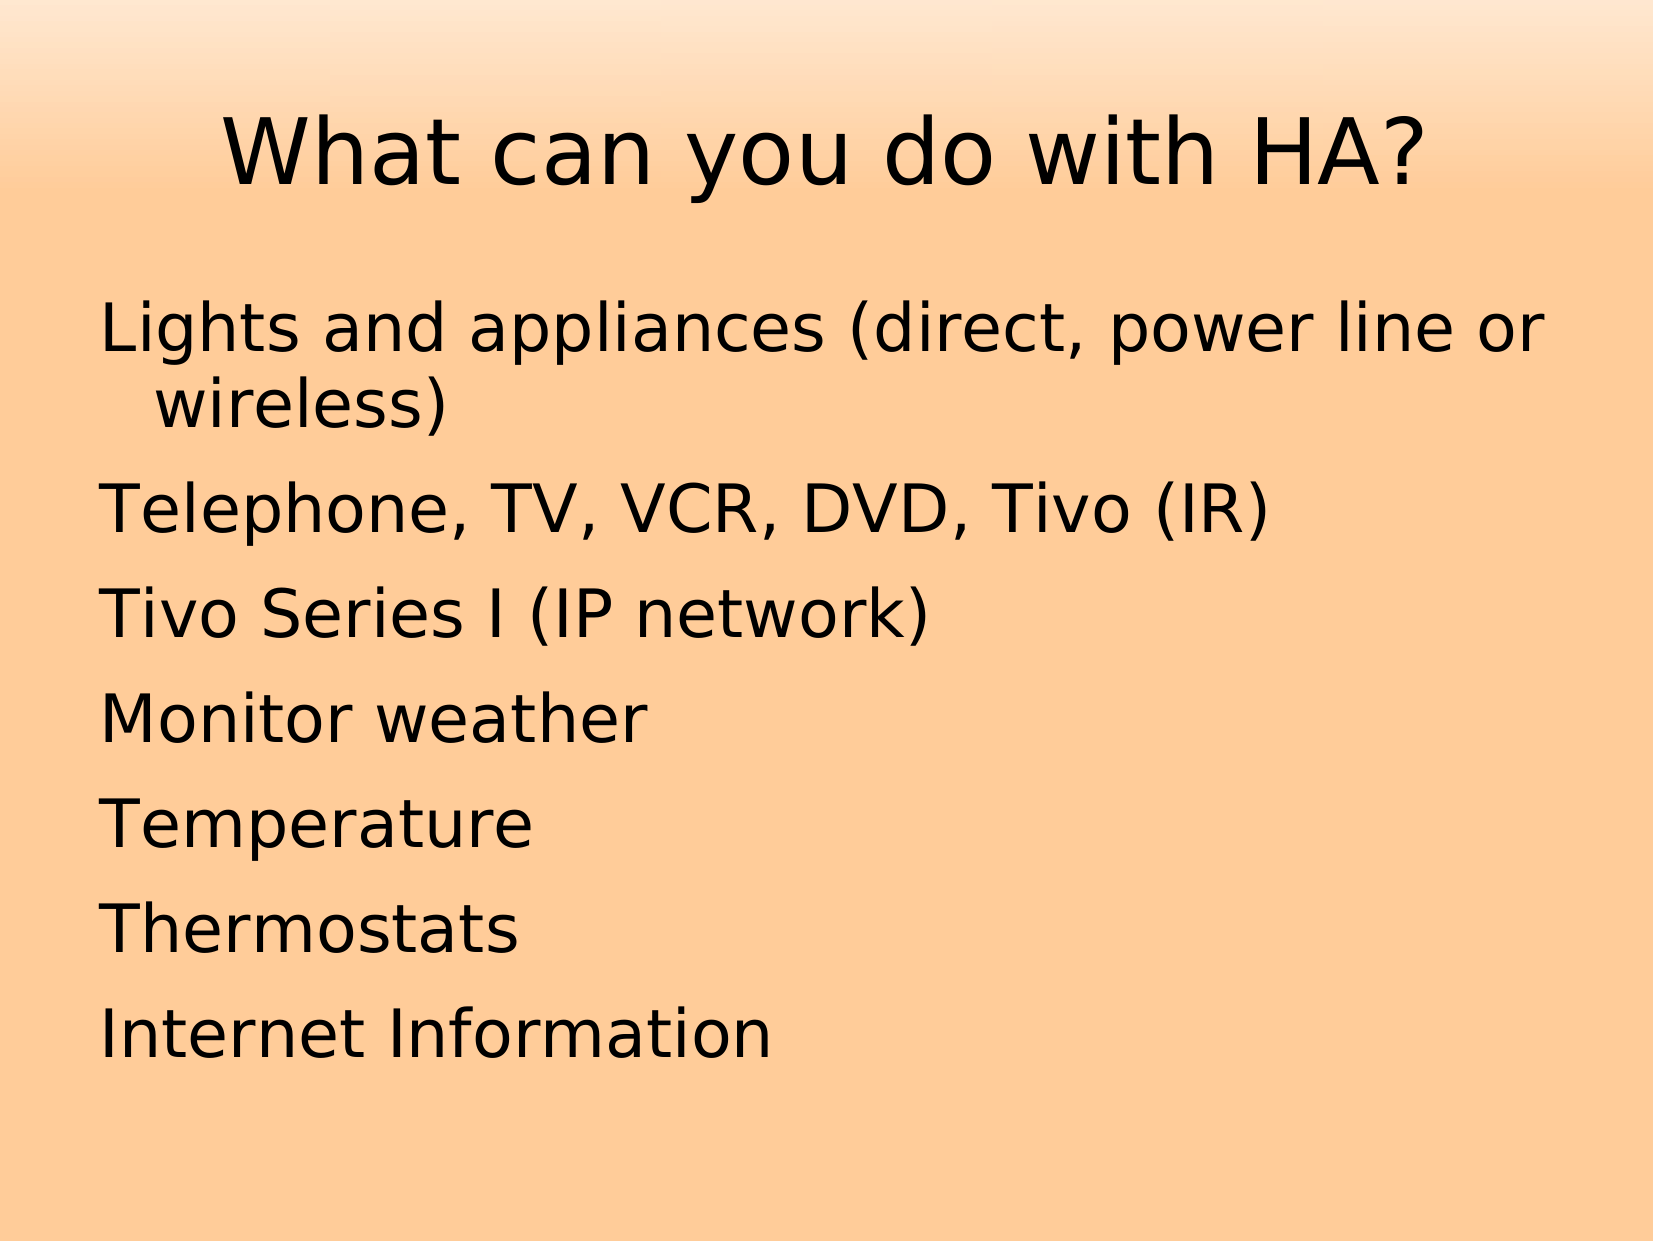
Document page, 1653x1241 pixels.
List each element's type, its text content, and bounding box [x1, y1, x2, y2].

picture [0, 0, 1653, 188]
title What can you do with HA? [82, 56, 1571, 250]
list Lights and appliances (direct, power line or wireless)‏ Telephone, TV, VCR, DVD, Tivo (IR) Tivo Series I (IP network)‏ Monitor weather Temperature Thermostats Internet Information [82, 290, 1571, 1095]
